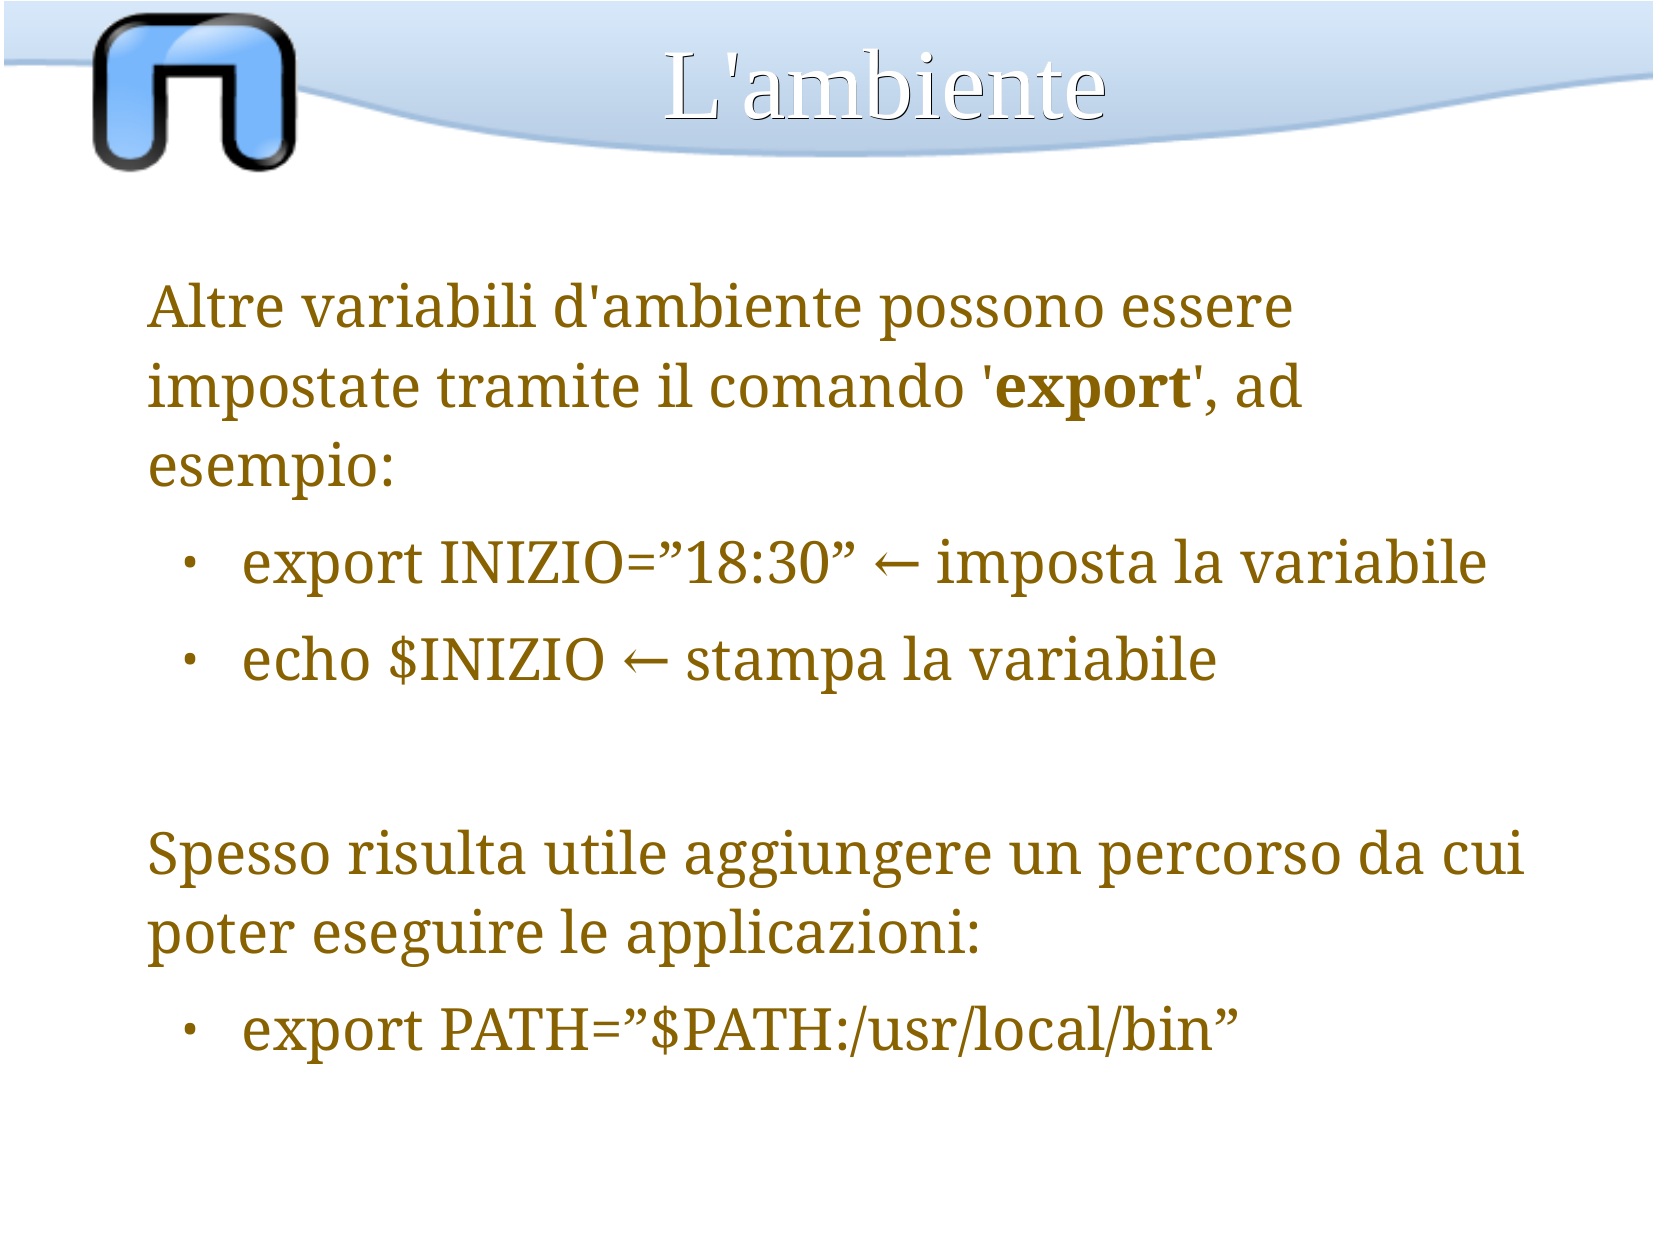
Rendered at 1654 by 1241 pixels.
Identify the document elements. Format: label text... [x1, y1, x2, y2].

picture [0, 0, 1654, 1241]
list Altre variabili d'ambiente possono essere impostate tramite il comando 'export', ad esempio: export INIZIO=”18:30” ← imposta la variabile echo $INIZIO ← stampa la variabile Spesso risulta utile aggiungere un percorso da cui poter eseguire le applicazioni: export PATH=”$PATH:/usr/local/bin” [147, 265, 1565, 1152]
text_box L'ambiente [531, 29, 1241, 266]
